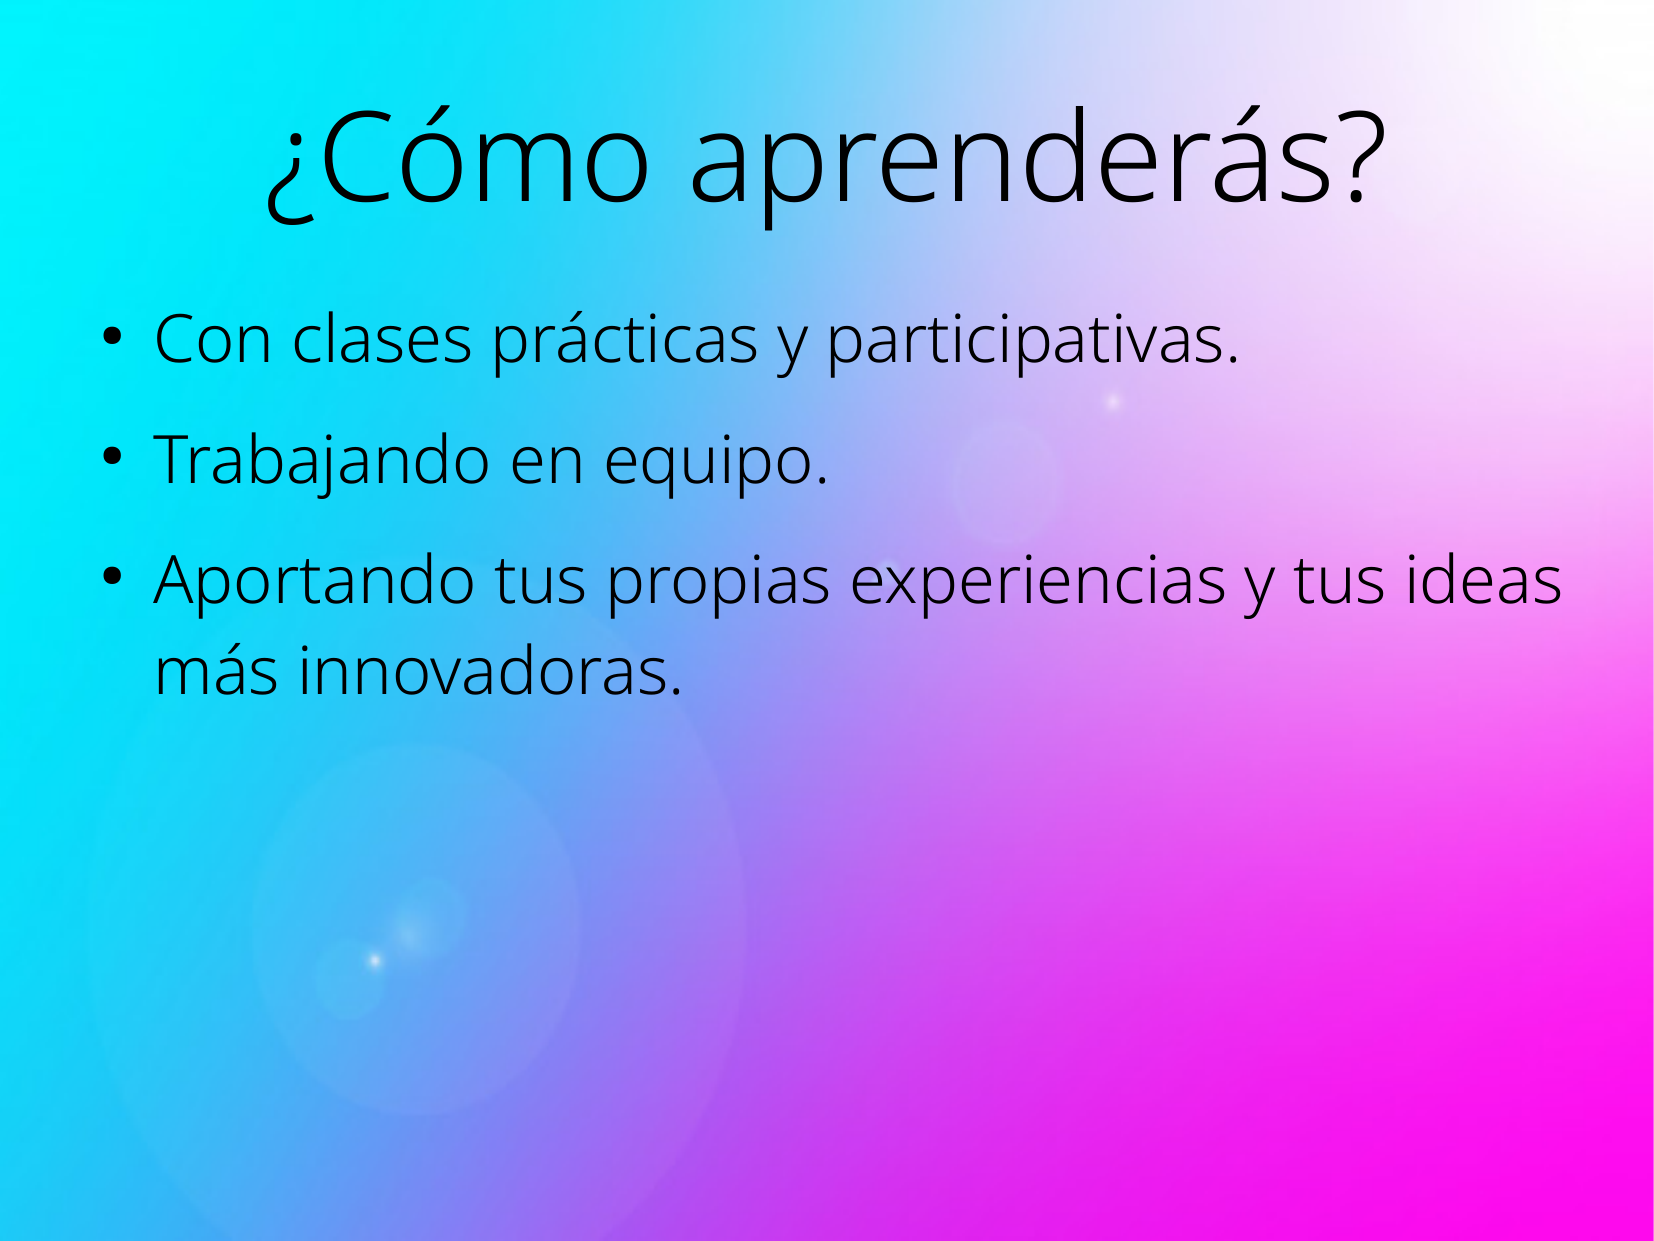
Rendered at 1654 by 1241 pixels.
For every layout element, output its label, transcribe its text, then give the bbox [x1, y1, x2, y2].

list Con clases prácticas y participativas. Trabajando en equipo. Aportando tus propias experiencias y tus ideas más innovadoras. [82, 291, 1571, 1011]
picture [0, 0, 1654, 1241]
title ¿Cómo aprenderás? [82, 49, 1571, 257]
